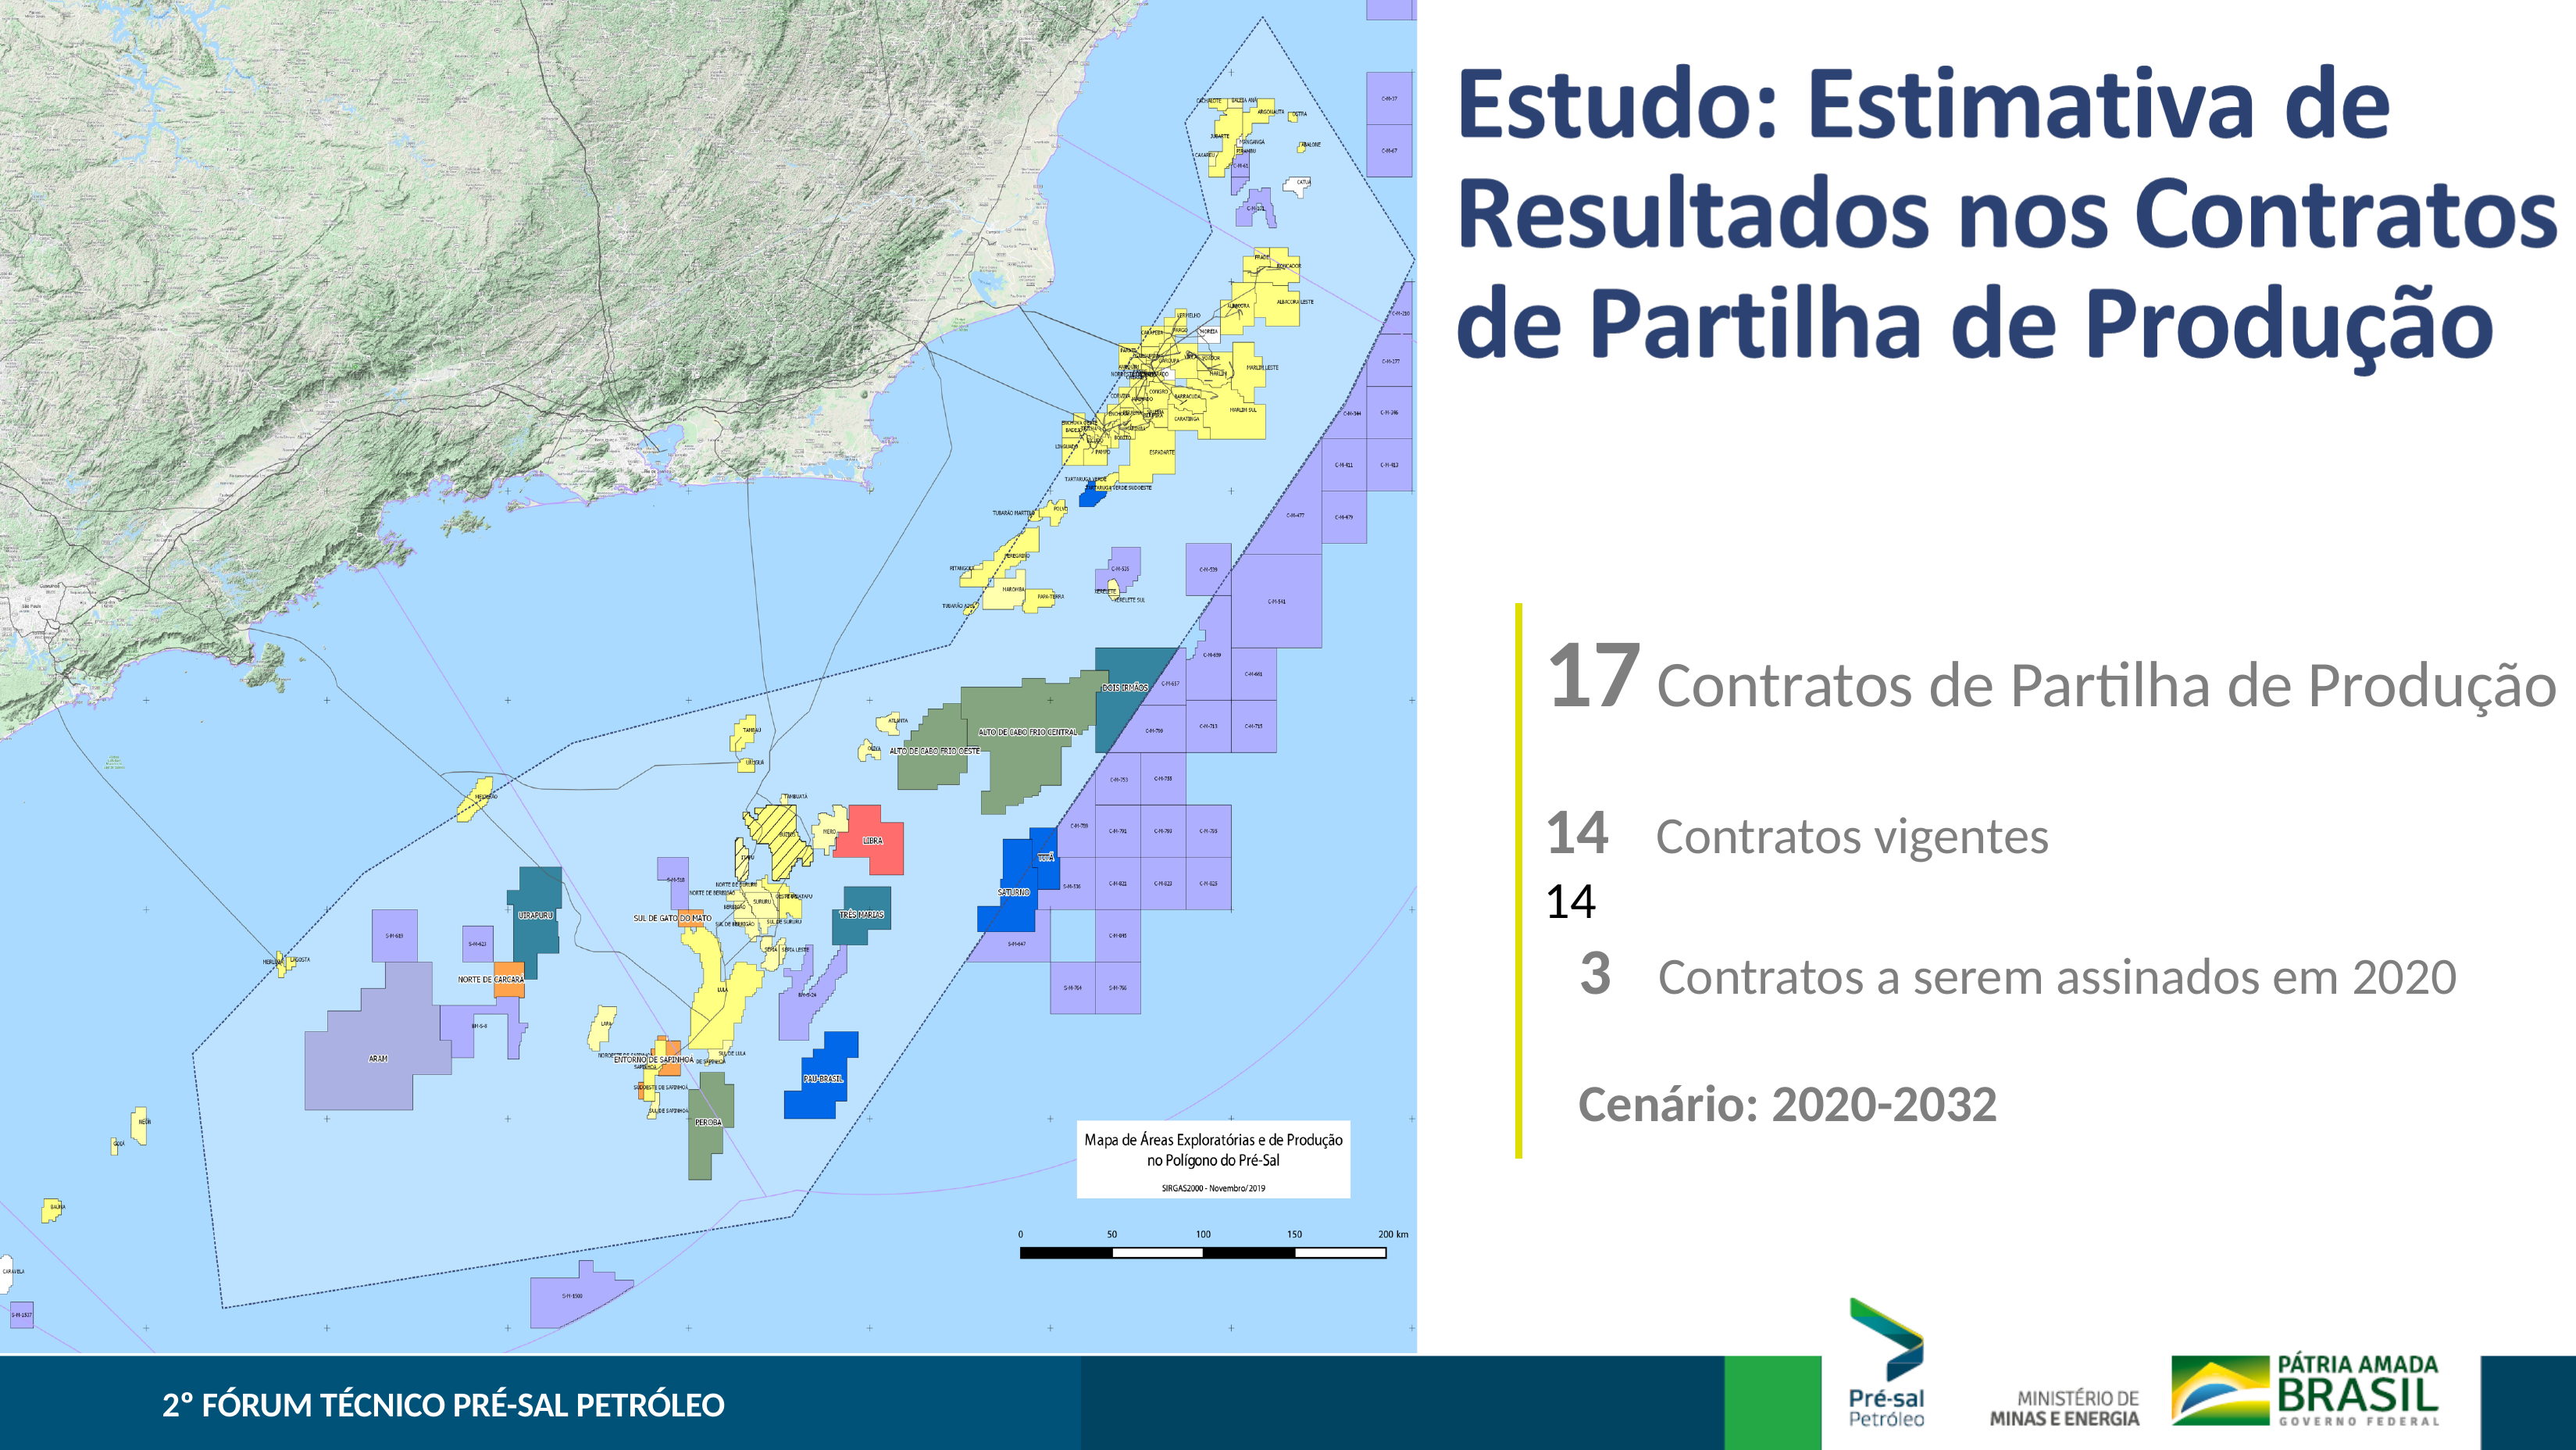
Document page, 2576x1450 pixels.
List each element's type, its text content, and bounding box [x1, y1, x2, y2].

picture [0, 0, 2576, 1353]
text_box 17 Contratos de Partilha de Produção 14 Contratos vigentes 3 Contratos a serem assinados em 2020 Cenário: 2020-2032 [1532, 602, 2576, 1333]
text_box 2º FÓRUM TÉCNICO PRÉ-SAL PETRÓLEO [160, 1388, 888, 1424]
